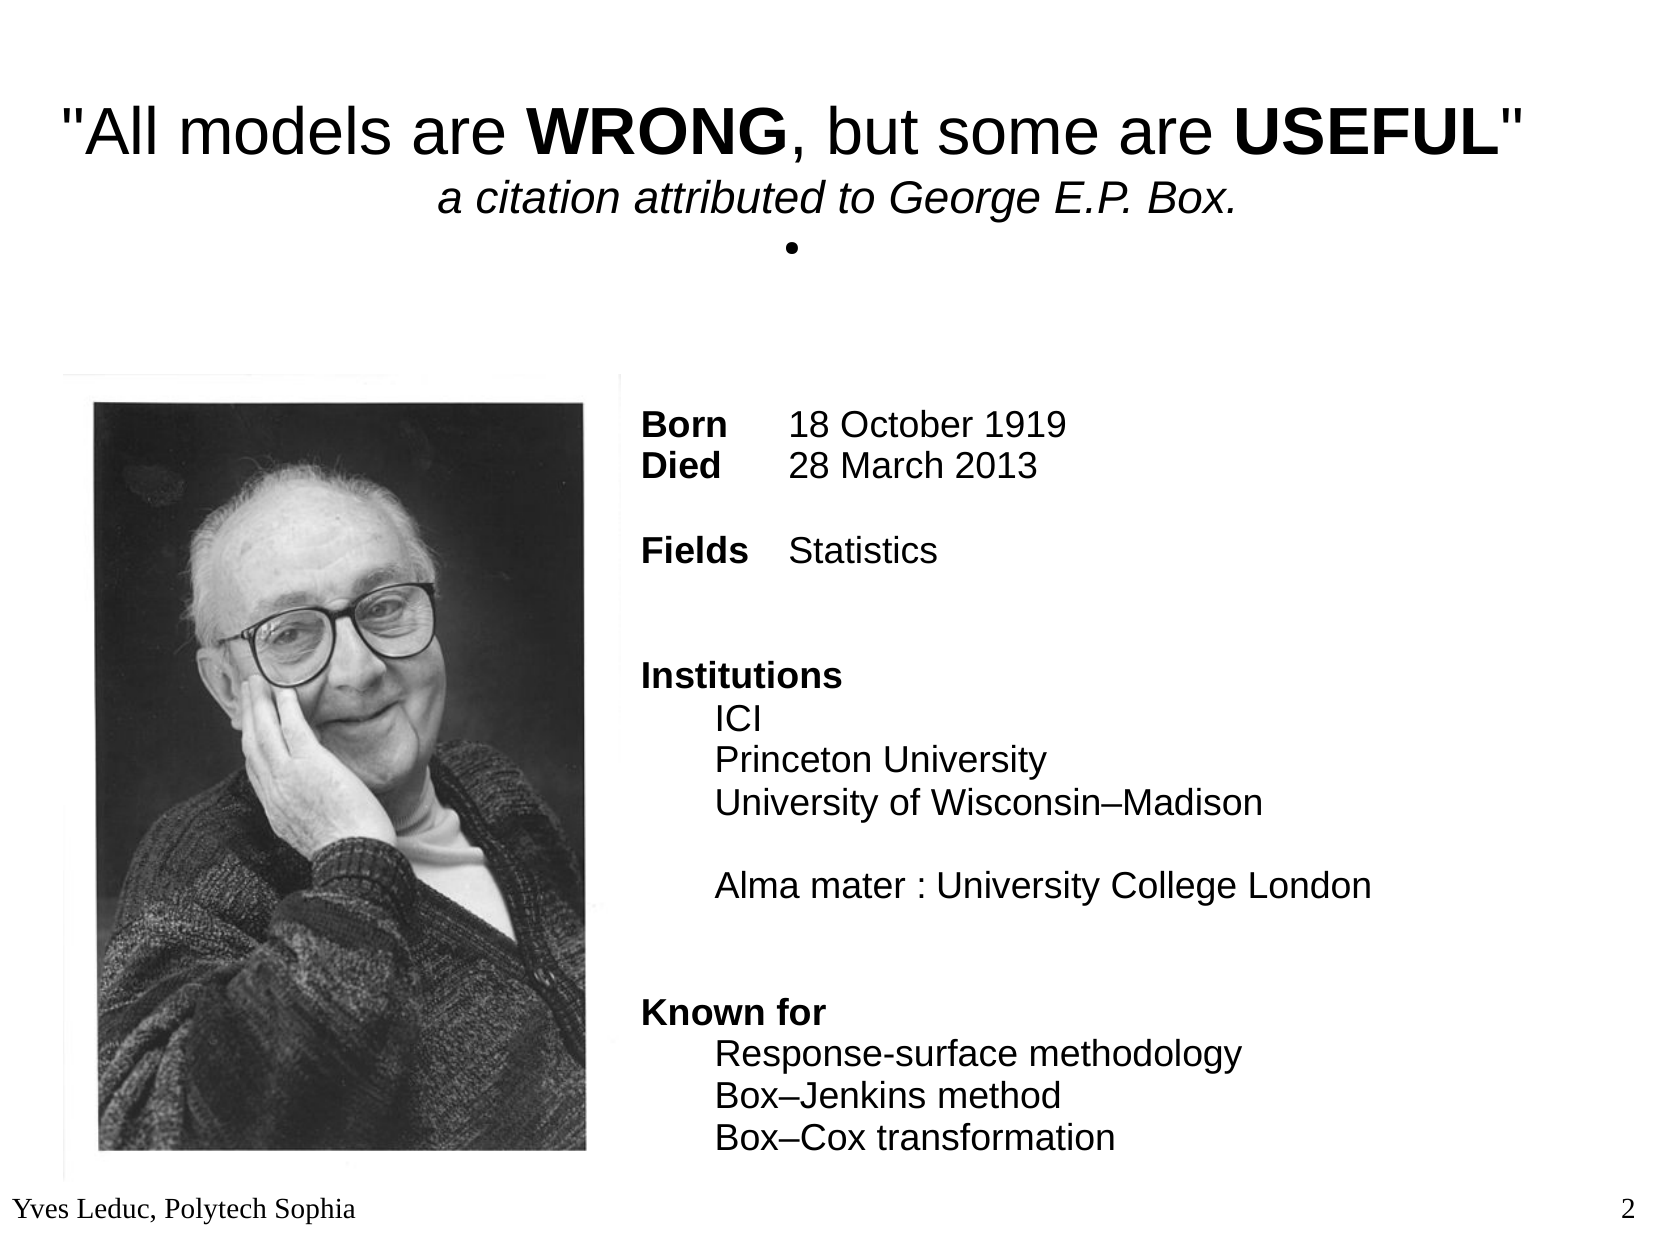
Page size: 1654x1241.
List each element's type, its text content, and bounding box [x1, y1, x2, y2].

text_box Born 18 October 1919 Died 28 March 2013 Fields Statistics Institutions ICI Princeton University University of Wisconsin–Madison Alma mater : University College London Known for Response-surface methodology Box–Jenkins method Box–Cox transformation [625, 395, 1441, 1174]
text_box "All models are WRONG, but some are USEFUL" a citation attributed to George E.P. Box. [0, 0, 1642, 286]
picture [63, 374, 621, 1182]
